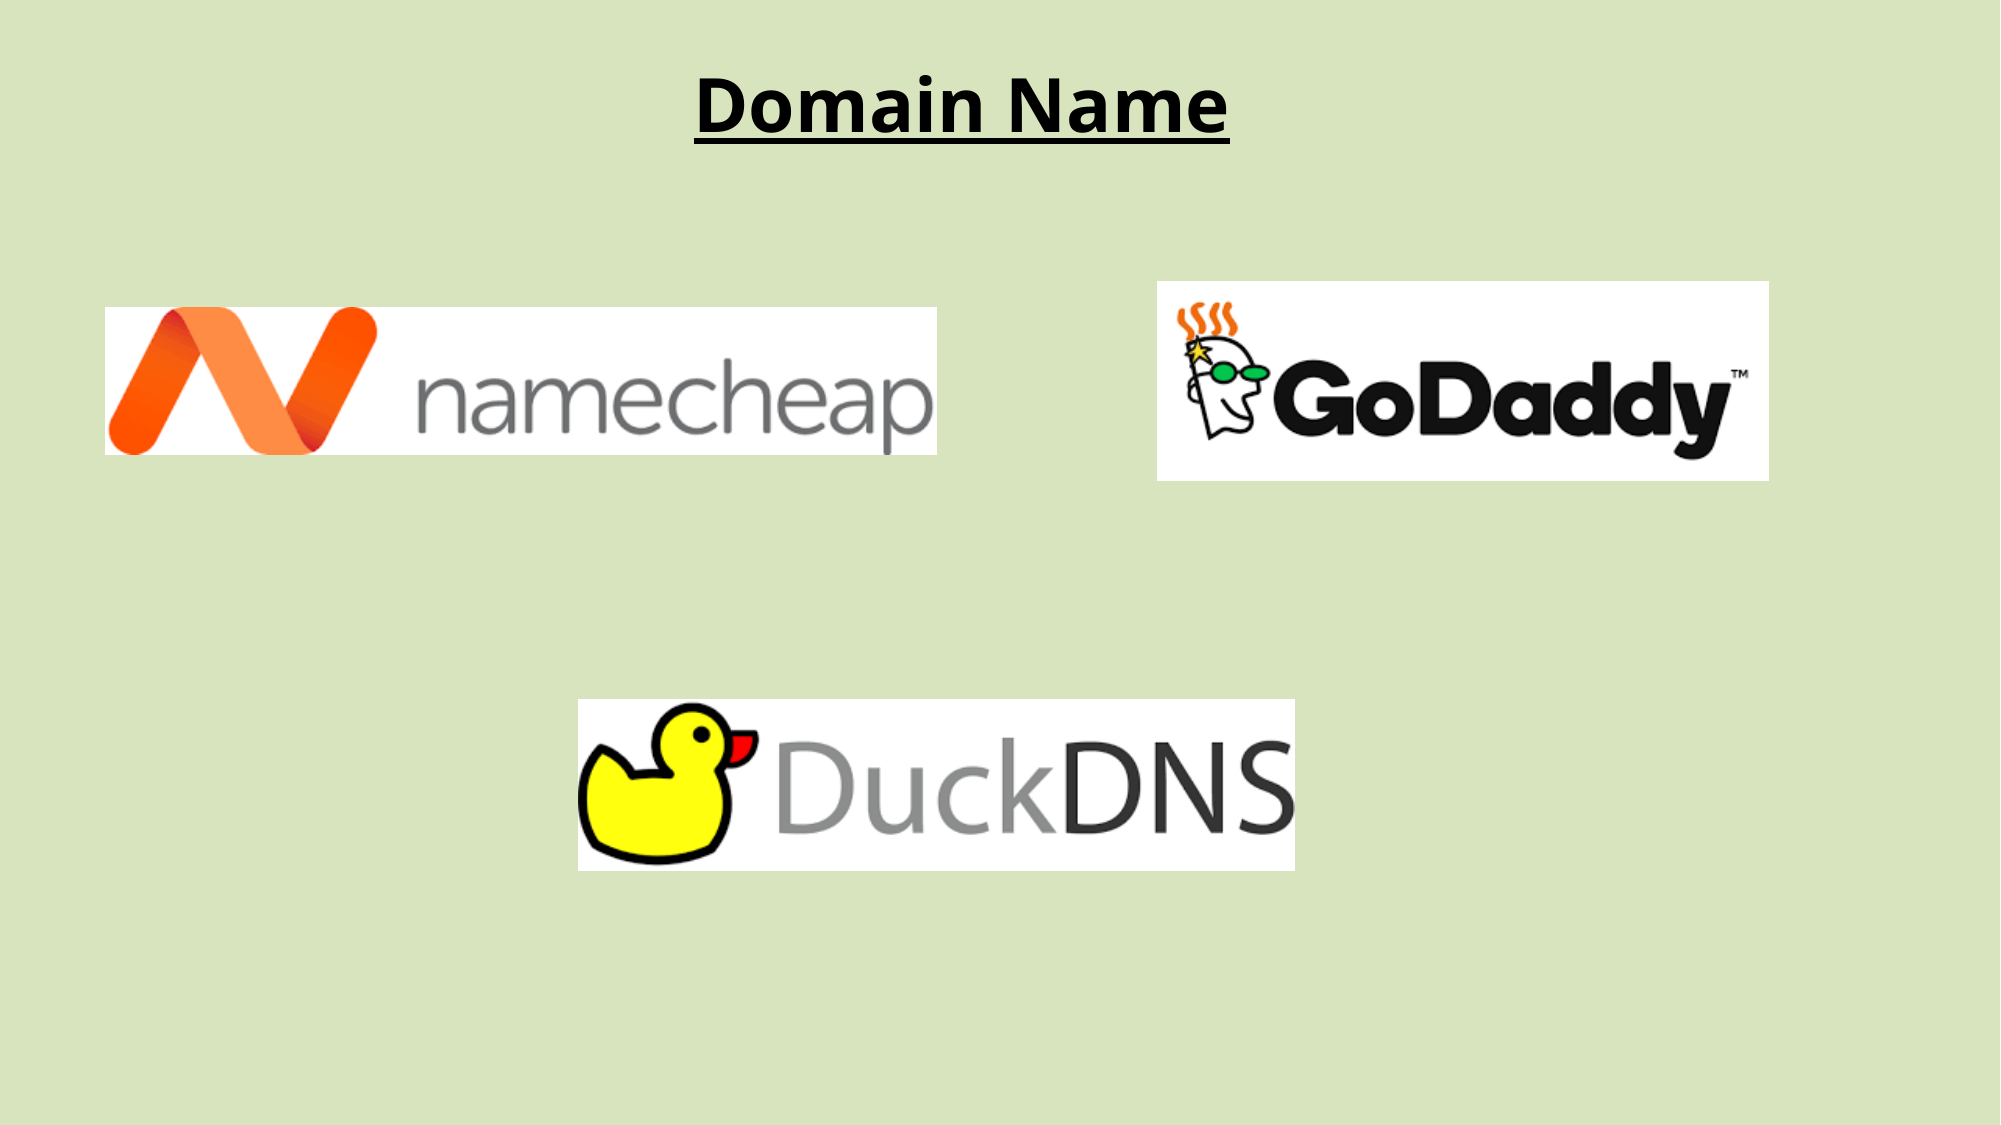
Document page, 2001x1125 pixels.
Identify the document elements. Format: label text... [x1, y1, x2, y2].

picture [105, 307, 937, 455]
picture [1157, 281, 1769, 481]
picture [578, 699, 1295, 871]
text_box Domain Name [256, 0, 1668, 206]
